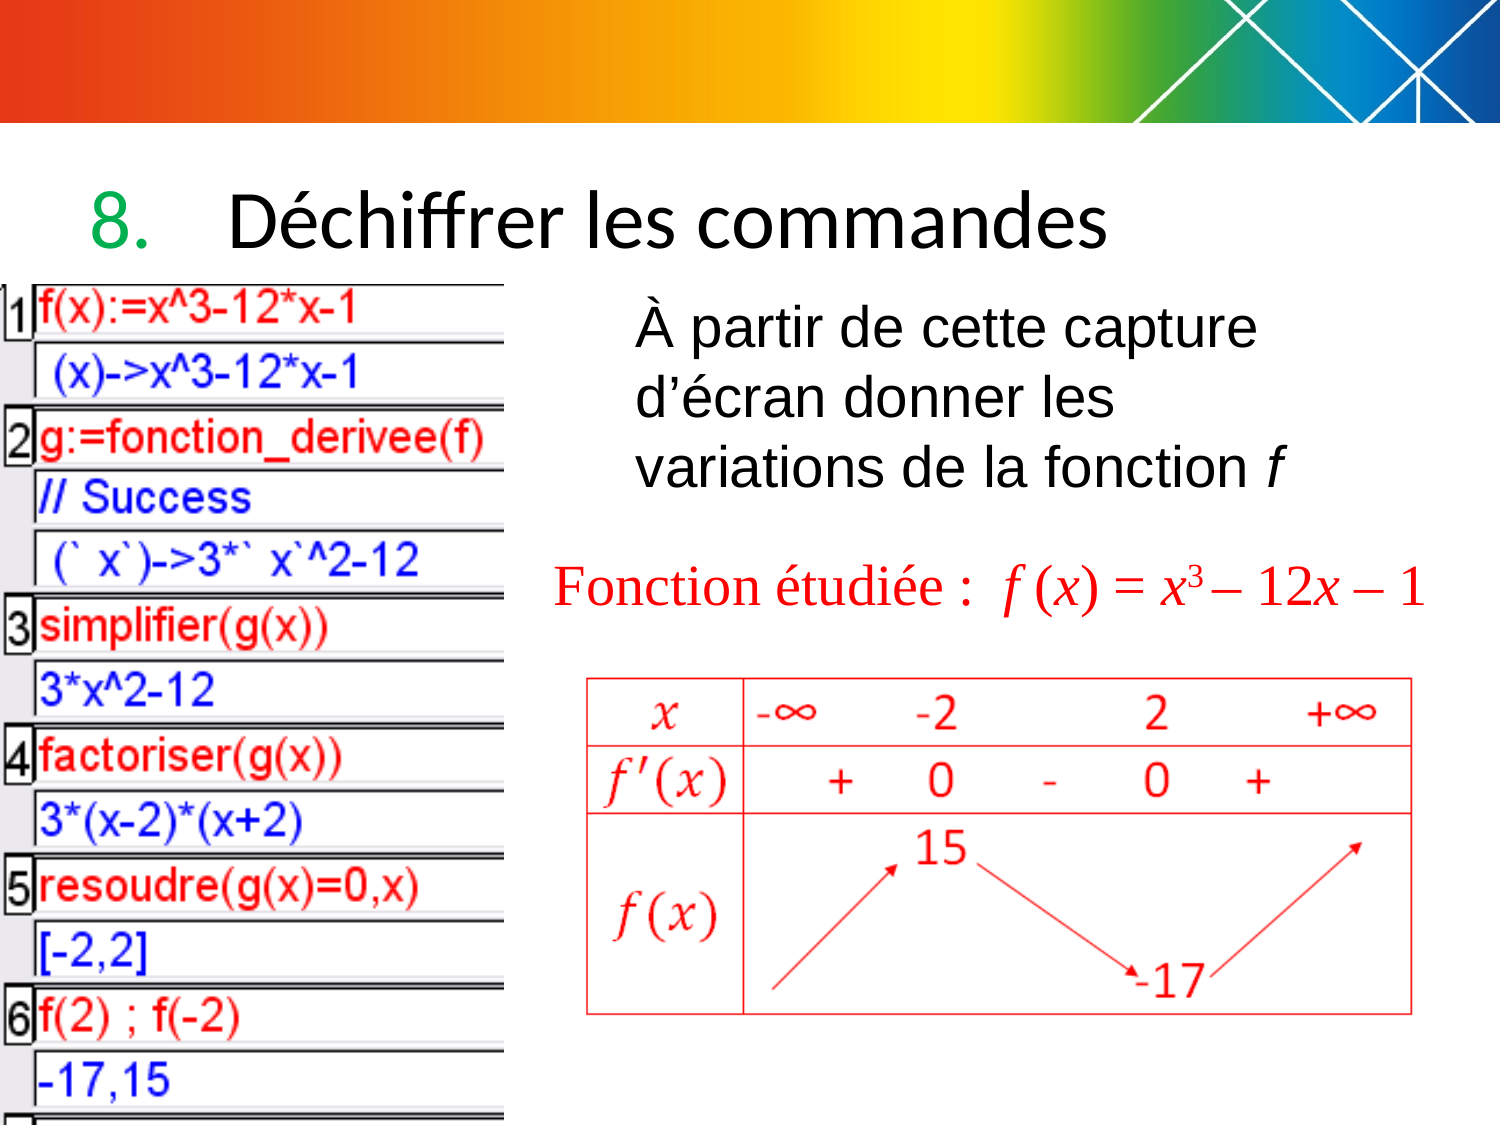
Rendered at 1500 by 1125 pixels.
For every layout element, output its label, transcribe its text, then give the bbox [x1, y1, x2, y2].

text_box À partir de cette capture d’écran donner les variations de la fonction f [621, 281, 1325, 577]
text_box Fonction étudiée : f (x) = x3 – 12x – 1 [538, 539, 1465, 625]
picture [1340, 0, 1500, 123]
picture [0, 0, 1359, 123]
picture [574, 667, 1428, 1034]
text_box Déchiffrer les commandes [75, 137, 1500, 293]
picture [0, 284, 504, 1125]
